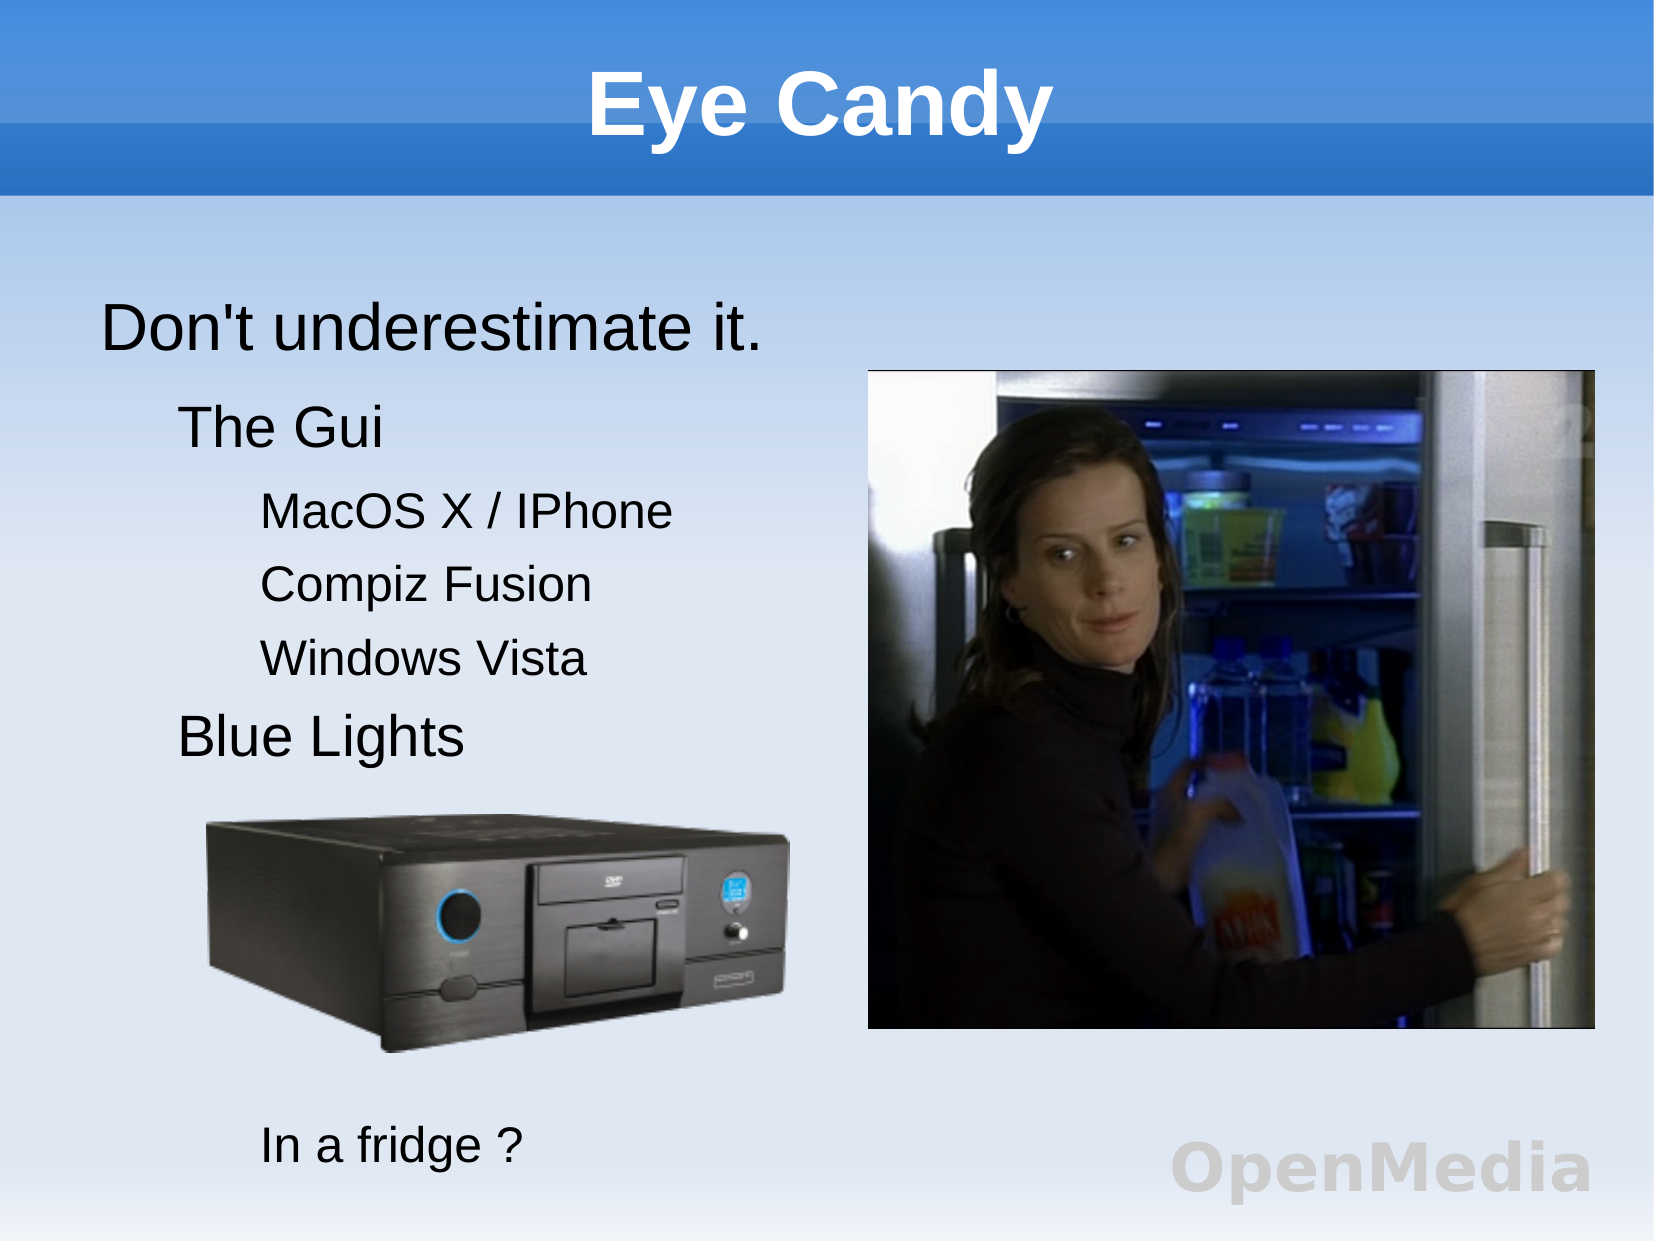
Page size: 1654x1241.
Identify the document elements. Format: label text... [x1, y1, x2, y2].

title Eye Candy [76, 0, 1565, 208]
picture [0, 0, 1654, 1241]
list Don't underestimate it. The Gui MacOS X / IPhone Compiz Fusion Windows Vista Blue Lights In a fridge ? [82, 290, 857, 1174]
